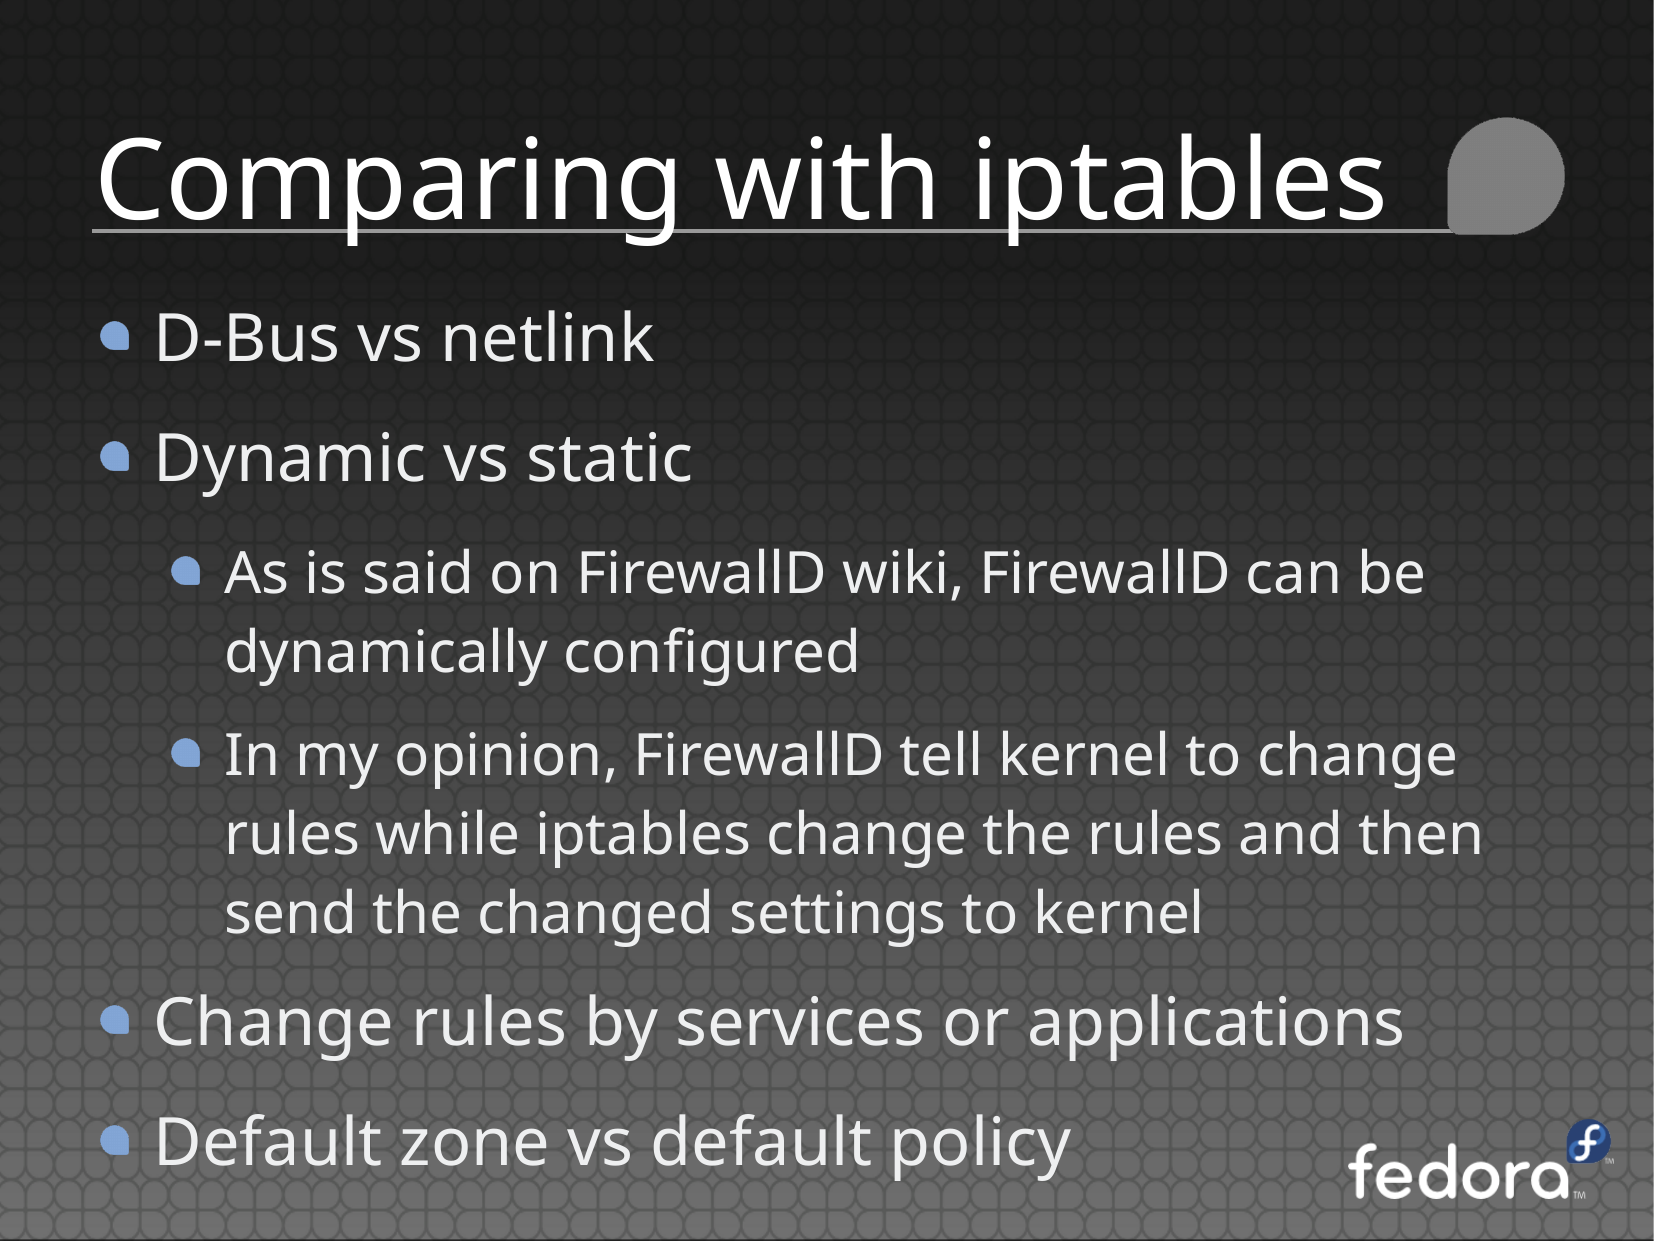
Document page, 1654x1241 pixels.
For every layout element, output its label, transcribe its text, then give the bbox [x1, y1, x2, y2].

list D-Bus vs netlink Dynamic vs static As is said on FirewallD wiki, FirewallD can be dynamically configured In my opinion, FirewallD tell kernel to change rules while iptables change the rules and then send the changed settings to kernel Change rules by services or applications Default zone vs default policy [82, 290, 1571, 1094]
title Comparing with iptables [94, 100, 1426, 251]
picture [0, 0, 1654, 1241]
